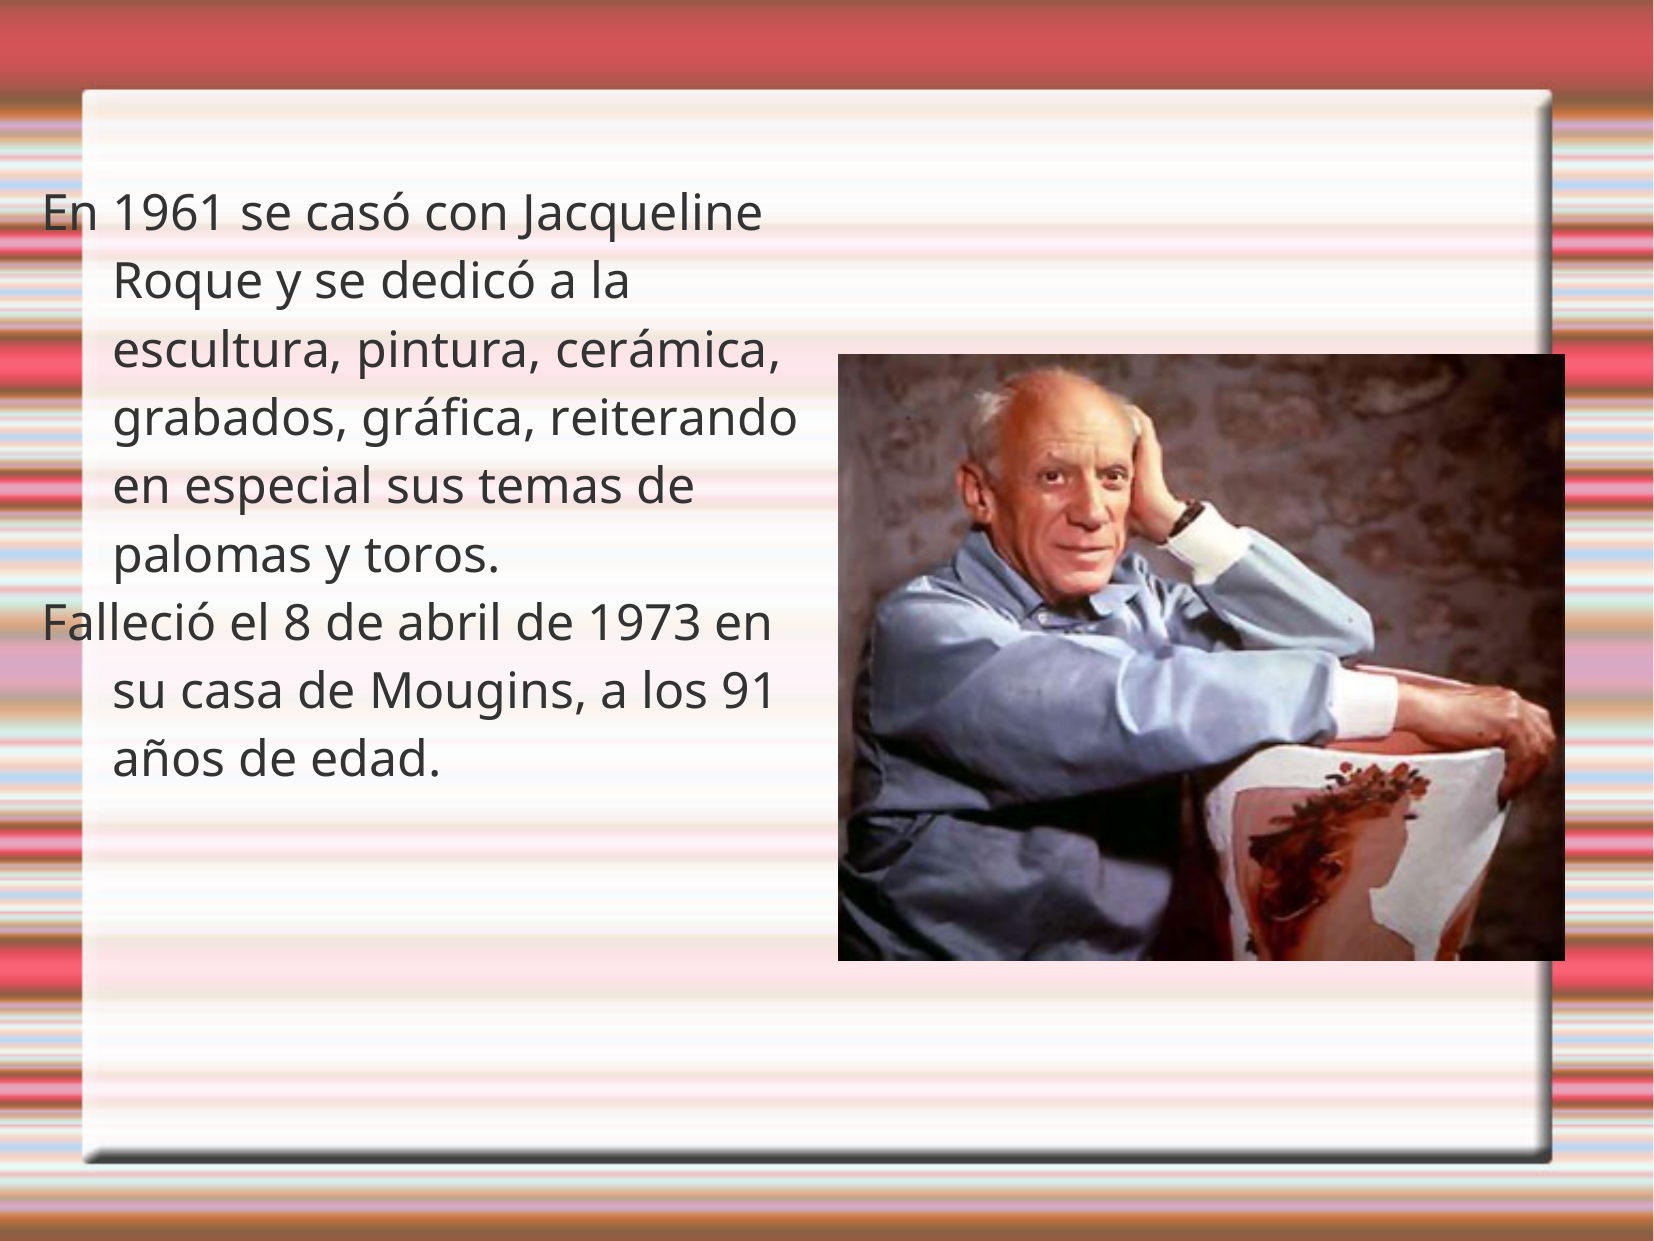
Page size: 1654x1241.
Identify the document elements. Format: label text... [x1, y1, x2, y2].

picture [0, 0, 1654, 1241]
list En 1961 se casó con Jacqueline Roque y se dedicó a la escultura, pintura, cerámica, grabados, gráfica, reiterando en especial sus temas de palomas y toros. Falleció el 8 de abril de 1973 en su casa de Mougins, a los 91 años de edad. [29, 177, 809, 1109]
